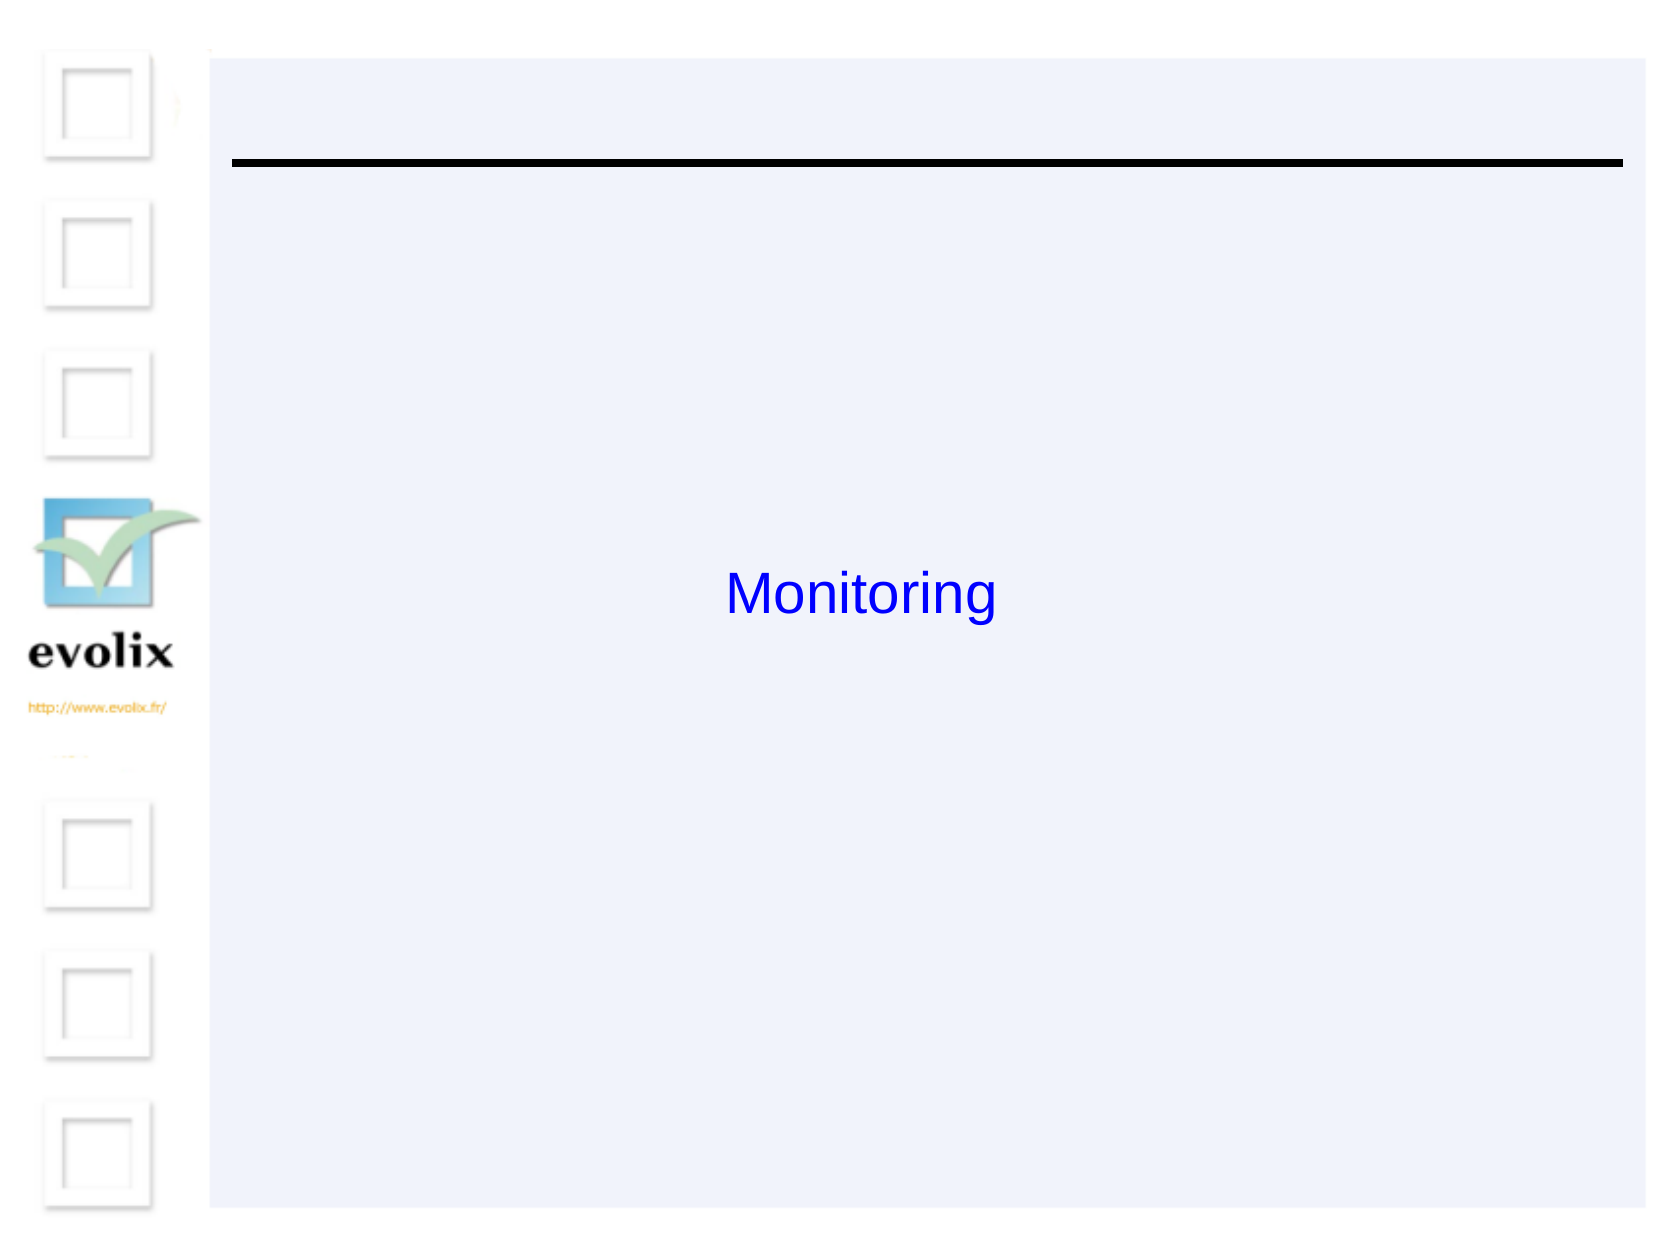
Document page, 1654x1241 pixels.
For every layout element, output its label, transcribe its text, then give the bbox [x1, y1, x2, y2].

text_box Monitoring [710, 553, 1013, 634]
picture [0, 49, 1654, 1218]
